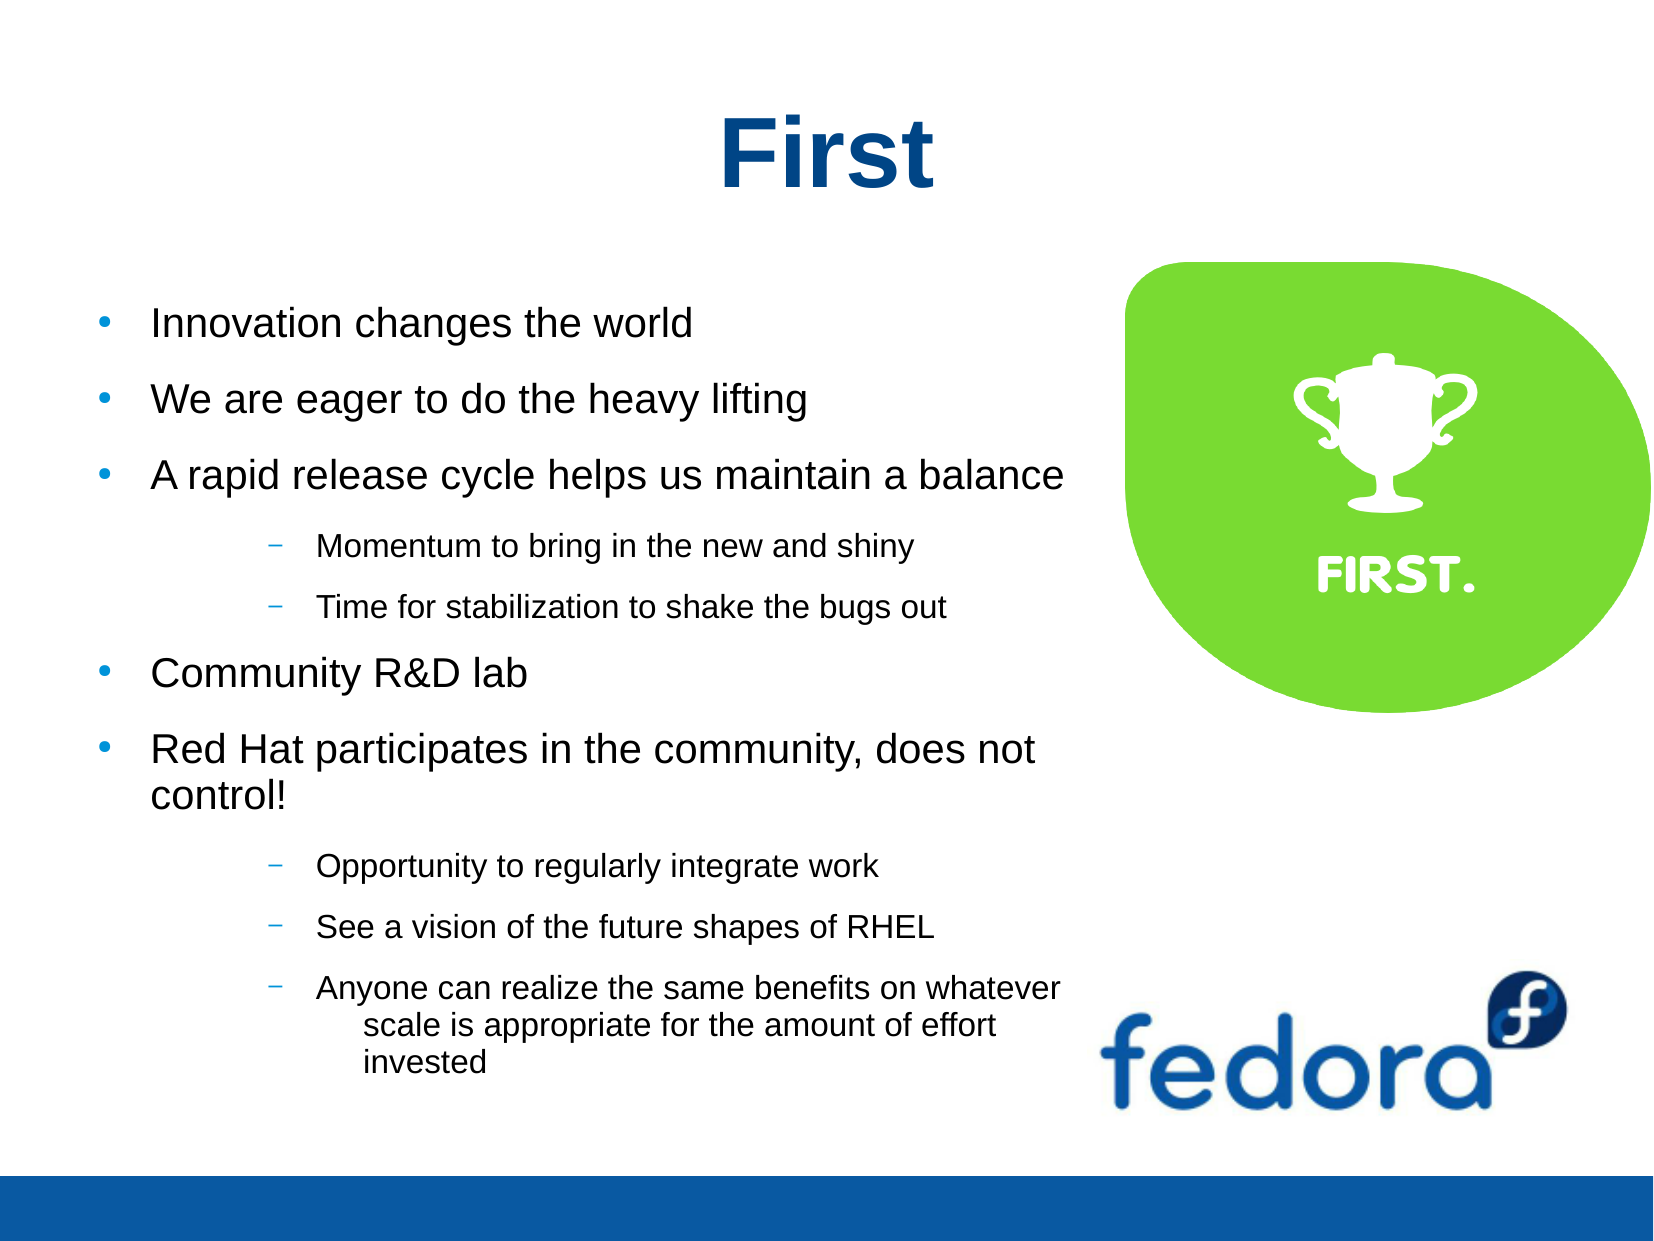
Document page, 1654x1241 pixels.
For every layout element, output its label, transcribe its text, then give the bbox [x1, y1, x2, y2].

list Innovation changes the world We are eager to do the heavy lifting A rapid release cycle helps us maintain a balance Momentum to bring in the new and shiny Time for stabilization to shake the bugs out Community R&D lab Red Hat participates in the community, does not control! Opportunity to regularly integrate work See a vision of the future shapes of RHEL Anyone can realize the same benefits on whatever scale is appropriate for the amount of effort invested [79, 300, 1088, 1119]
title First [82, 49, 1571, 257]
picture [0, 0, 1654, 1241]
